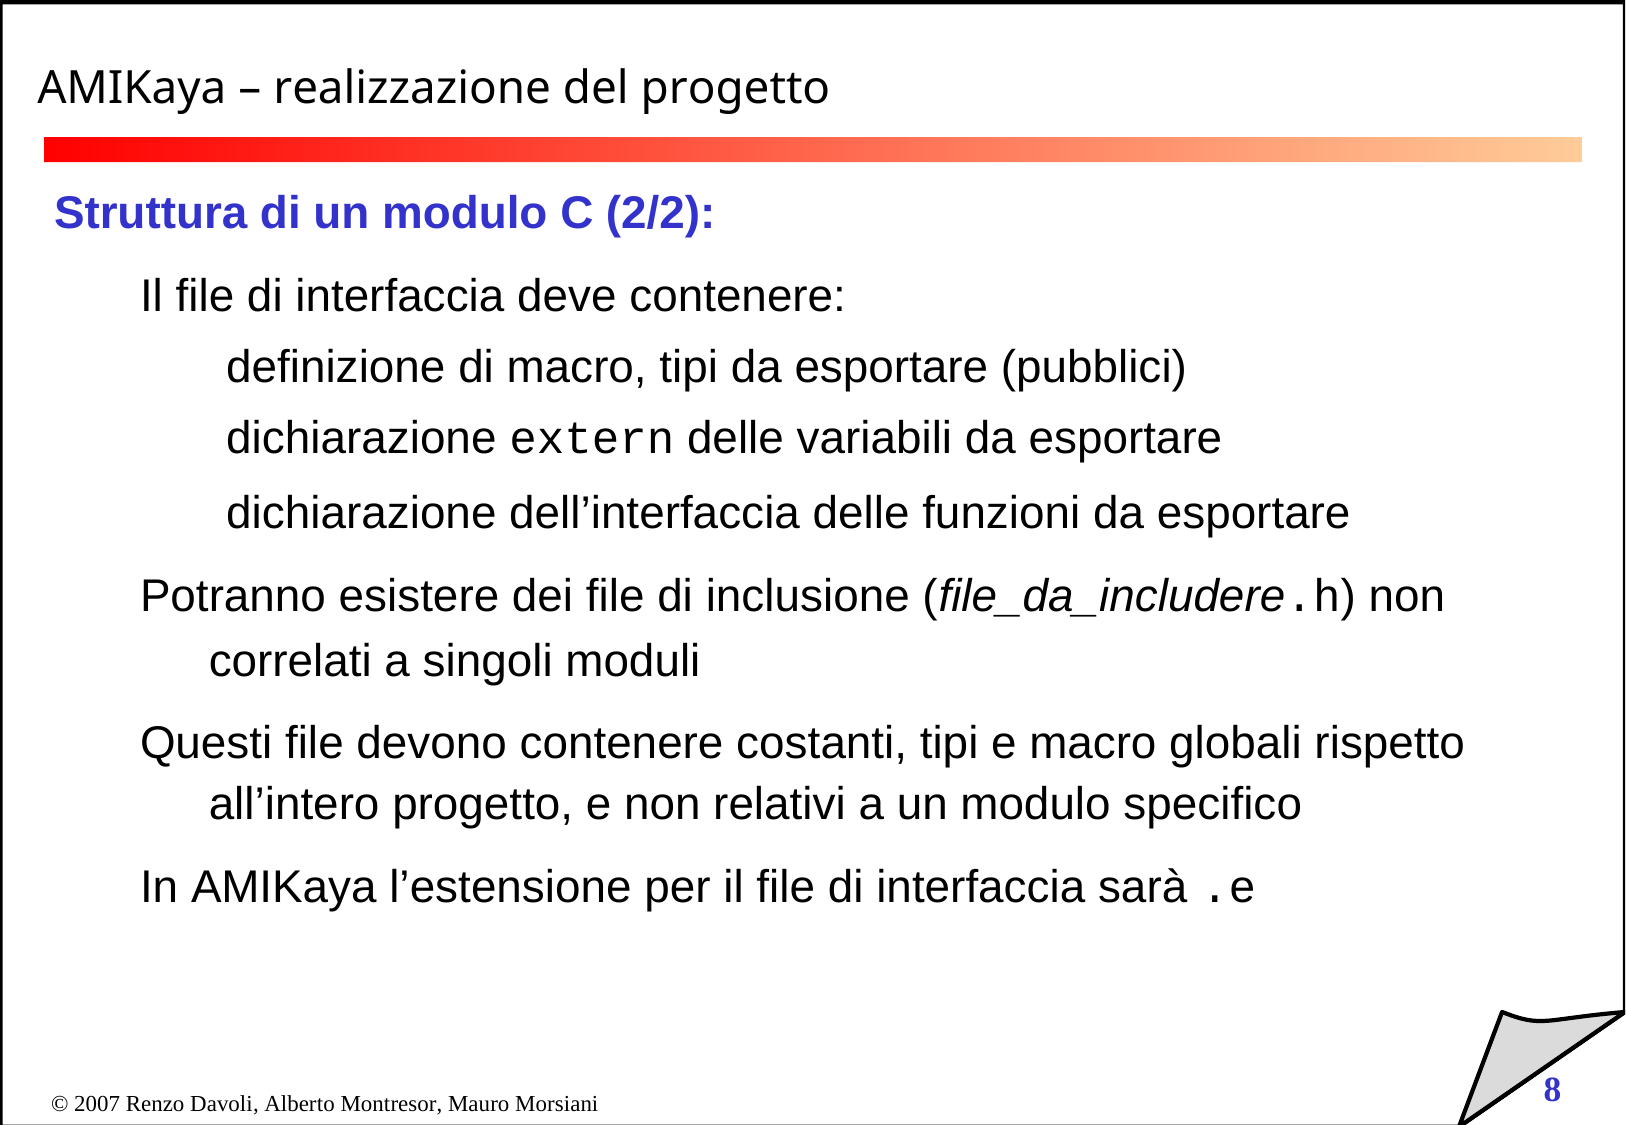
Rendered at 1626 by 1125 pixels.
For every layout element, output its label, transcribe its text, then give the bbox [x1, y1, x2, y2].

title AMIKaya – realizzazione del progetto [37, 44, 1588, 131]
list Struttura di un modulo C (2/2): Il file di interfaccia deve contenere: definizione di macro, tipi da esportare (pubblici) dichiarazione extern delle variabili da esportare dichiarazione dell’interfaccia delle funzioni da esportare Potranno esistere dei file di inclusione (file_da_includere.h) non correlati a singoli moduli Questi file devono contenere costanti, tipi e macro globali rispetto all’intero progetto, e non relativi a un modulo specifico In AMIKaya l’estensione per il file di interfaccia sarà .e [54, 187, 1571, 1095]
